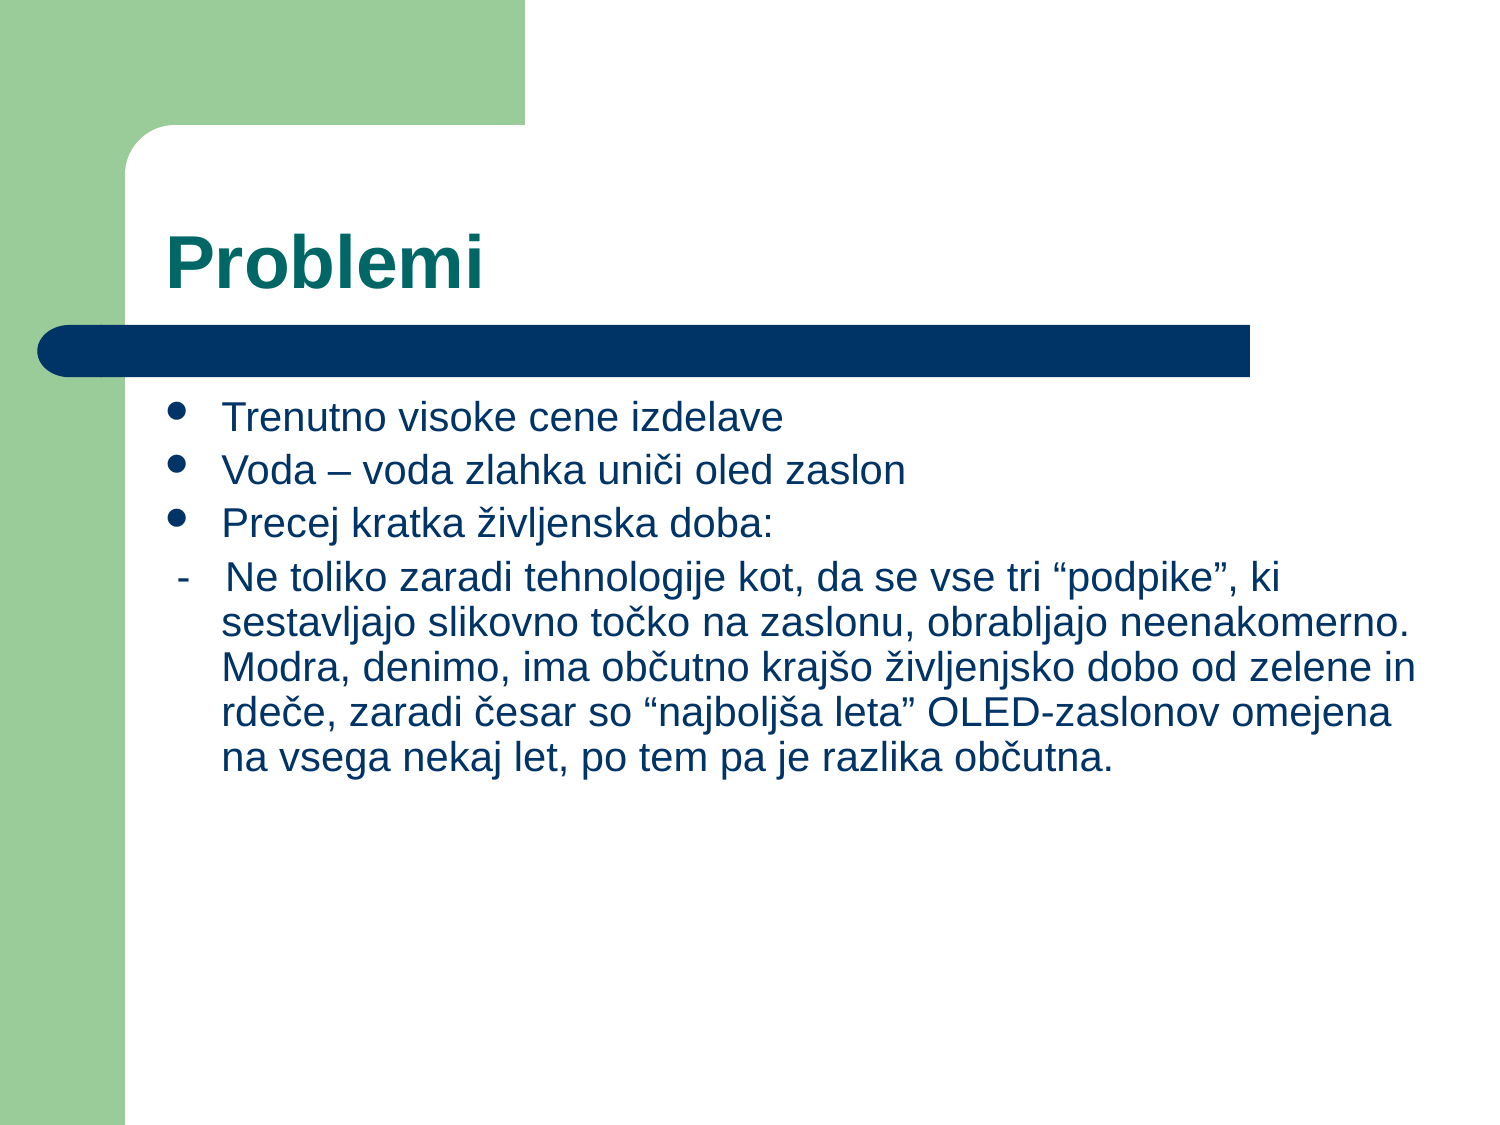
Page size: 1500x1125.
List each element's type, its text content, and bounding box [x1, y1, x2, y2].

title Problemi [150, 125, 1463, 313]
list Trenutno visoke cene izdelave Voda – voda zlahka uniči oled zaslon Precej kratka življenska doba: - Ne toliko zaradi tehnologije kot, da se vse tri “podpike”, ki sestavljajo slikovno točko na zaslonu, obrabljajo neenakomerno. Modra, denimo, ima občutno krajšo življenjsko dobo od zelene in rdeče, zaradi česar so “najboljša leta” OLED-zaslonov omejena na vsega nekaj let, po tem pa je razlika občutna. [150, 387, 1463, 1000]
